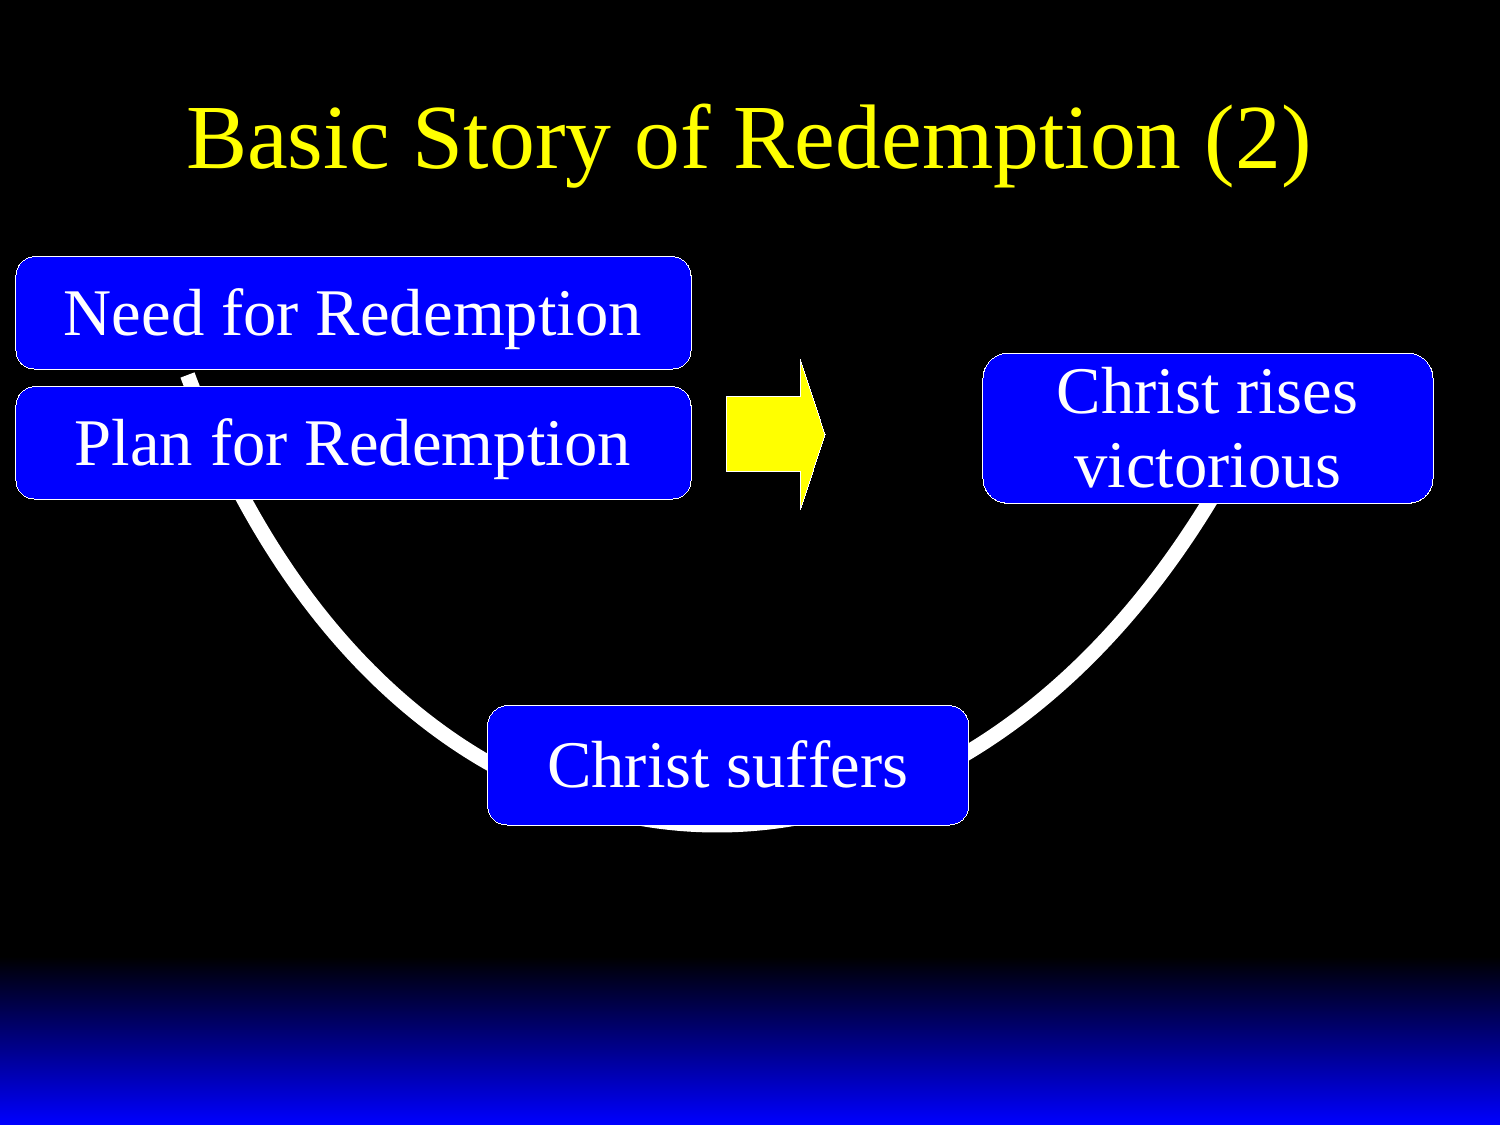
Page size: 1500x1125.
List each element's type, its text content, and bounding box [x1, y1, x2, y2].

text_box Christ rises victorious [982, 353, 1434, 504]
text_box Need for Redemption [15, 256, 692, 370]
title Basic Story of Redemption (2) [112, 37, 1388, 238]
text_box Plan for Redemption [15, 386, 692, 500]
text_box Christ suffers [487, 705, 969, 826]
text_box [726, 359, 826, 510]
